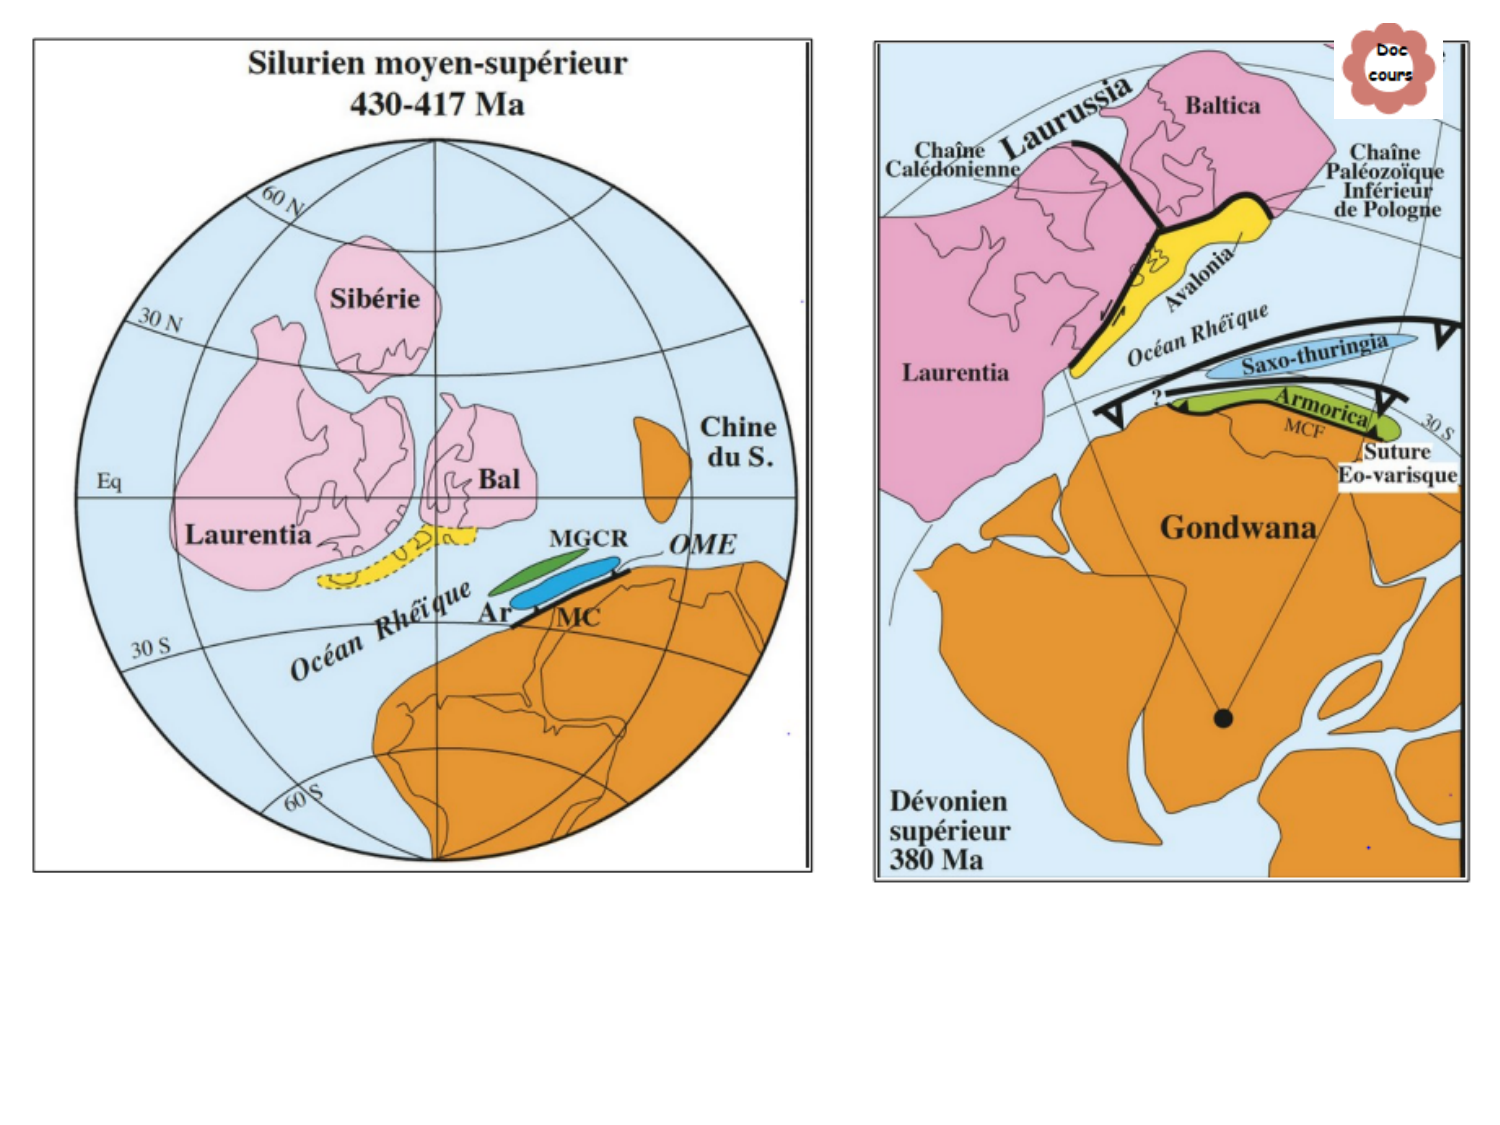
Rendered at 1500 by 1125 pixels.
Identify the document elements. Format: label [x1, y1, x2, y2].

picture [23, 23, 1477, 886]
